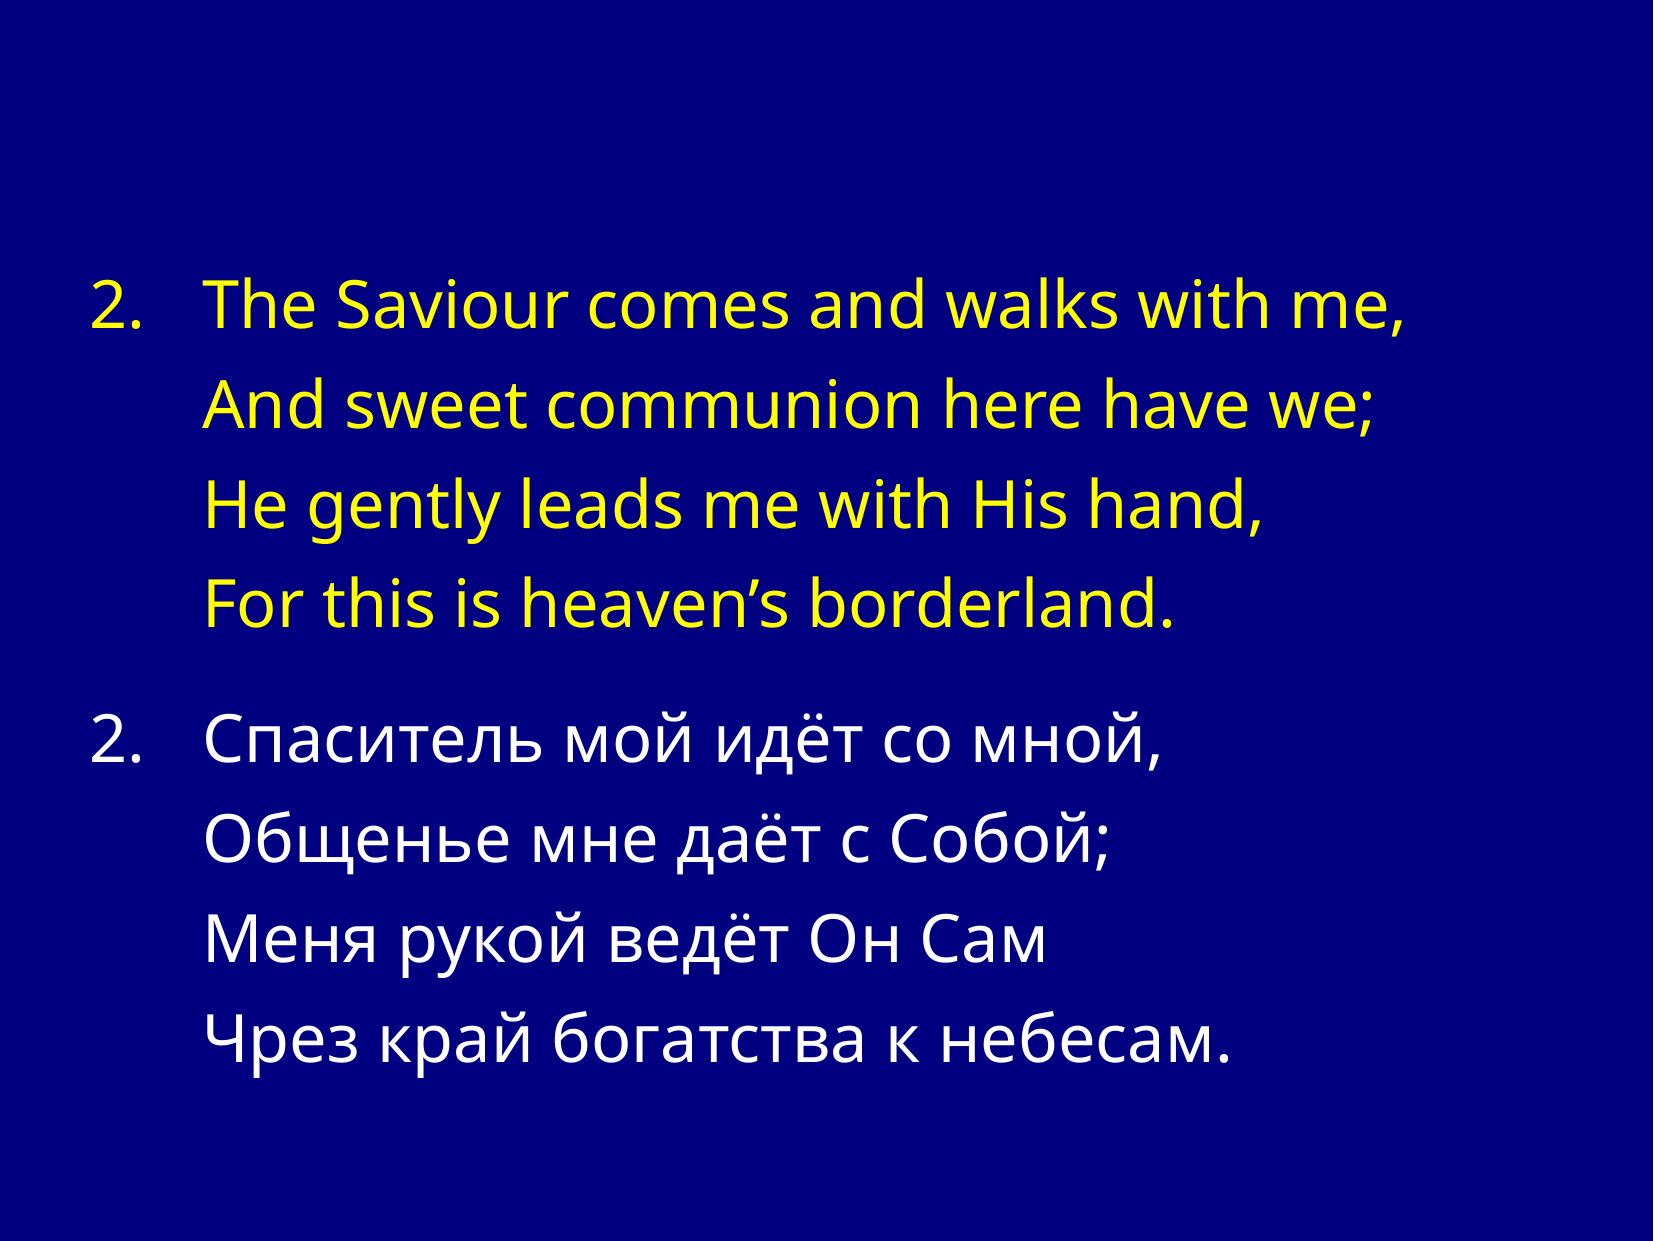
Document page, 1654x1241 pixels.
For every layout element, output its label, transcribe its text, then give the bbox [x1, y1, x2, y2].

text_box 2. The Saviour comes and walks with me, And sweet communion here have we; He gently leads me with His hand, For this is heaven’s borderland. [75, 150, 1576, 638]
text_box 2. Спаситель мой идёт со мной, Общенье мне даёт с Собой; Меня рукой ведёт Он Сам Чрез край богатства к небесам. [75, 675, 1576, 1163]
